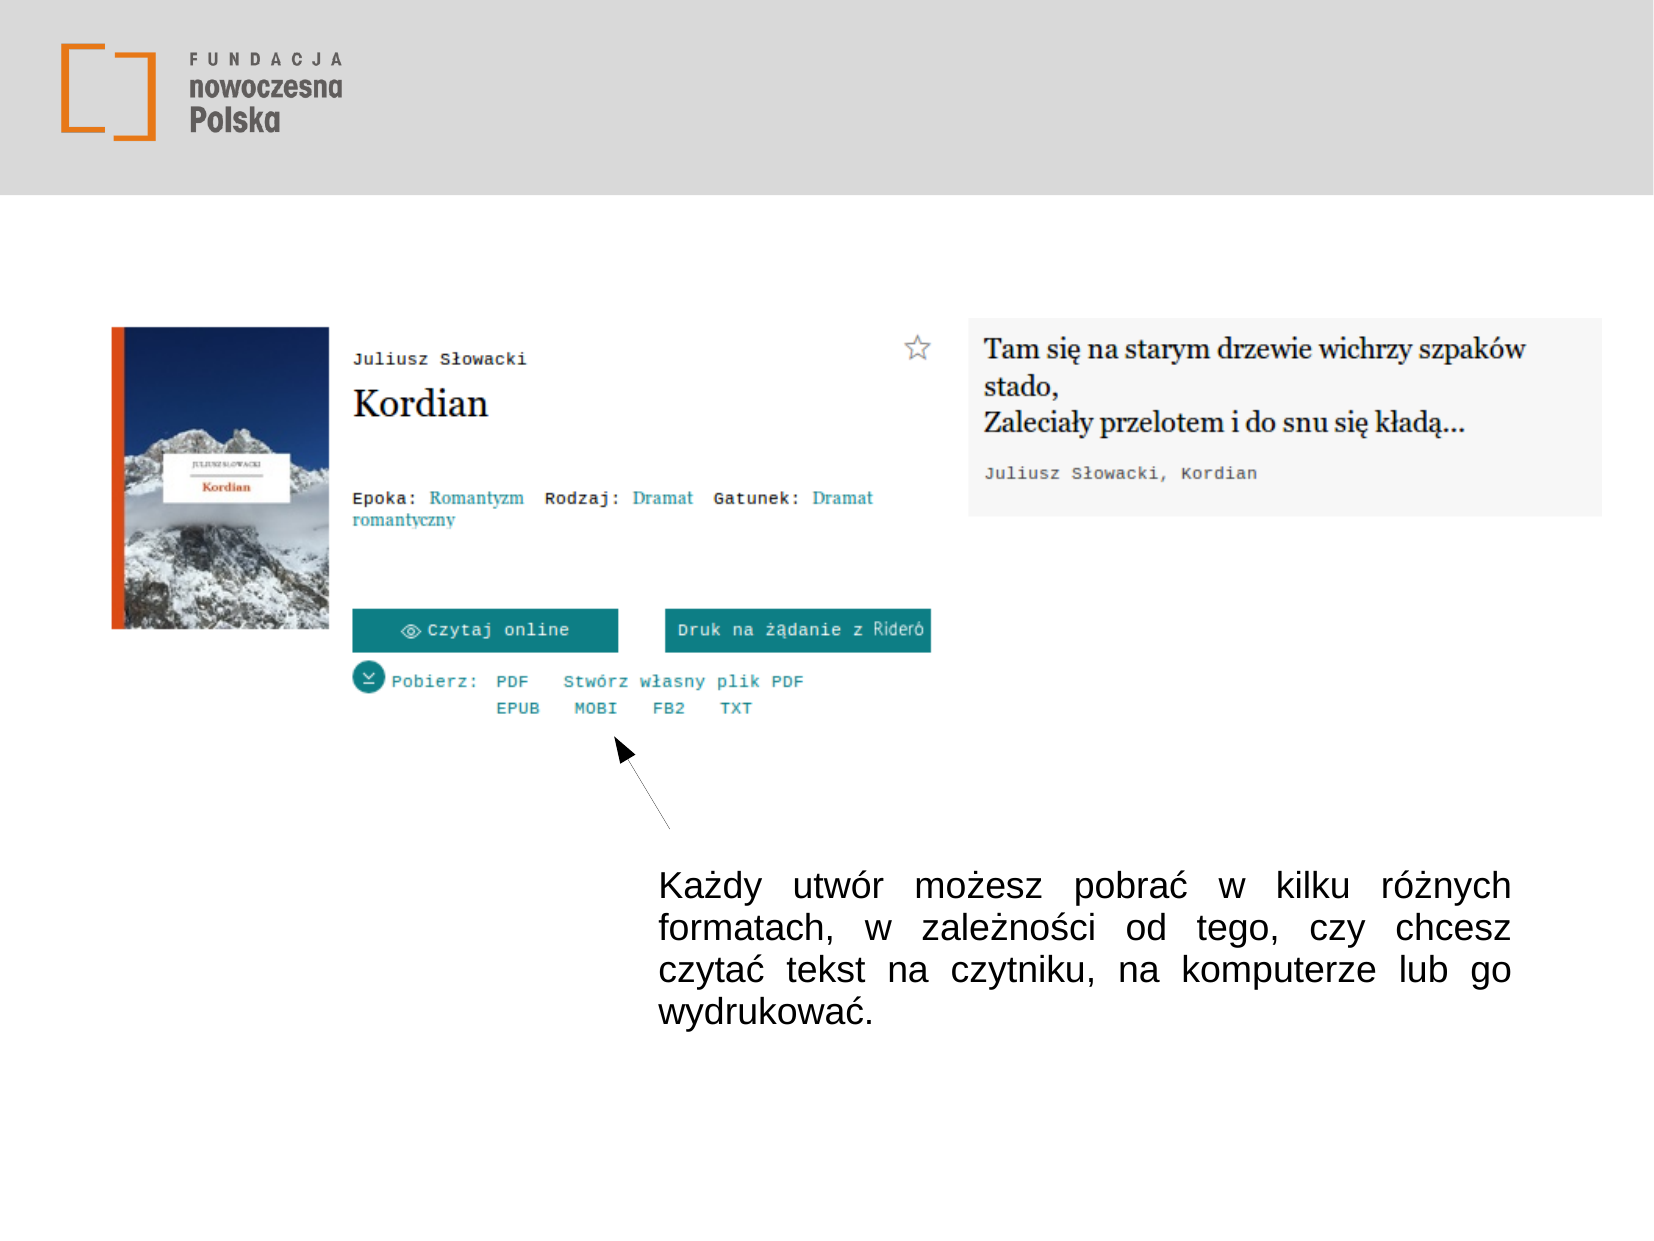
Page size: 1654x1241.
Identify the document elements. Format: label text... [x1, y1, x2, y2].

text_box Każdy utwór możesz pobrać w kilku różnych formatach, w zależności od tego, czy chcesz czytać tekst na czytniku, na komputerze lub go wydrukować. [643, 857, 1527, 1040]
text_box [0, 0, 1654, 196]
picture [58, 34, 345, 154]
picture [101, 318, 1602, 728]
